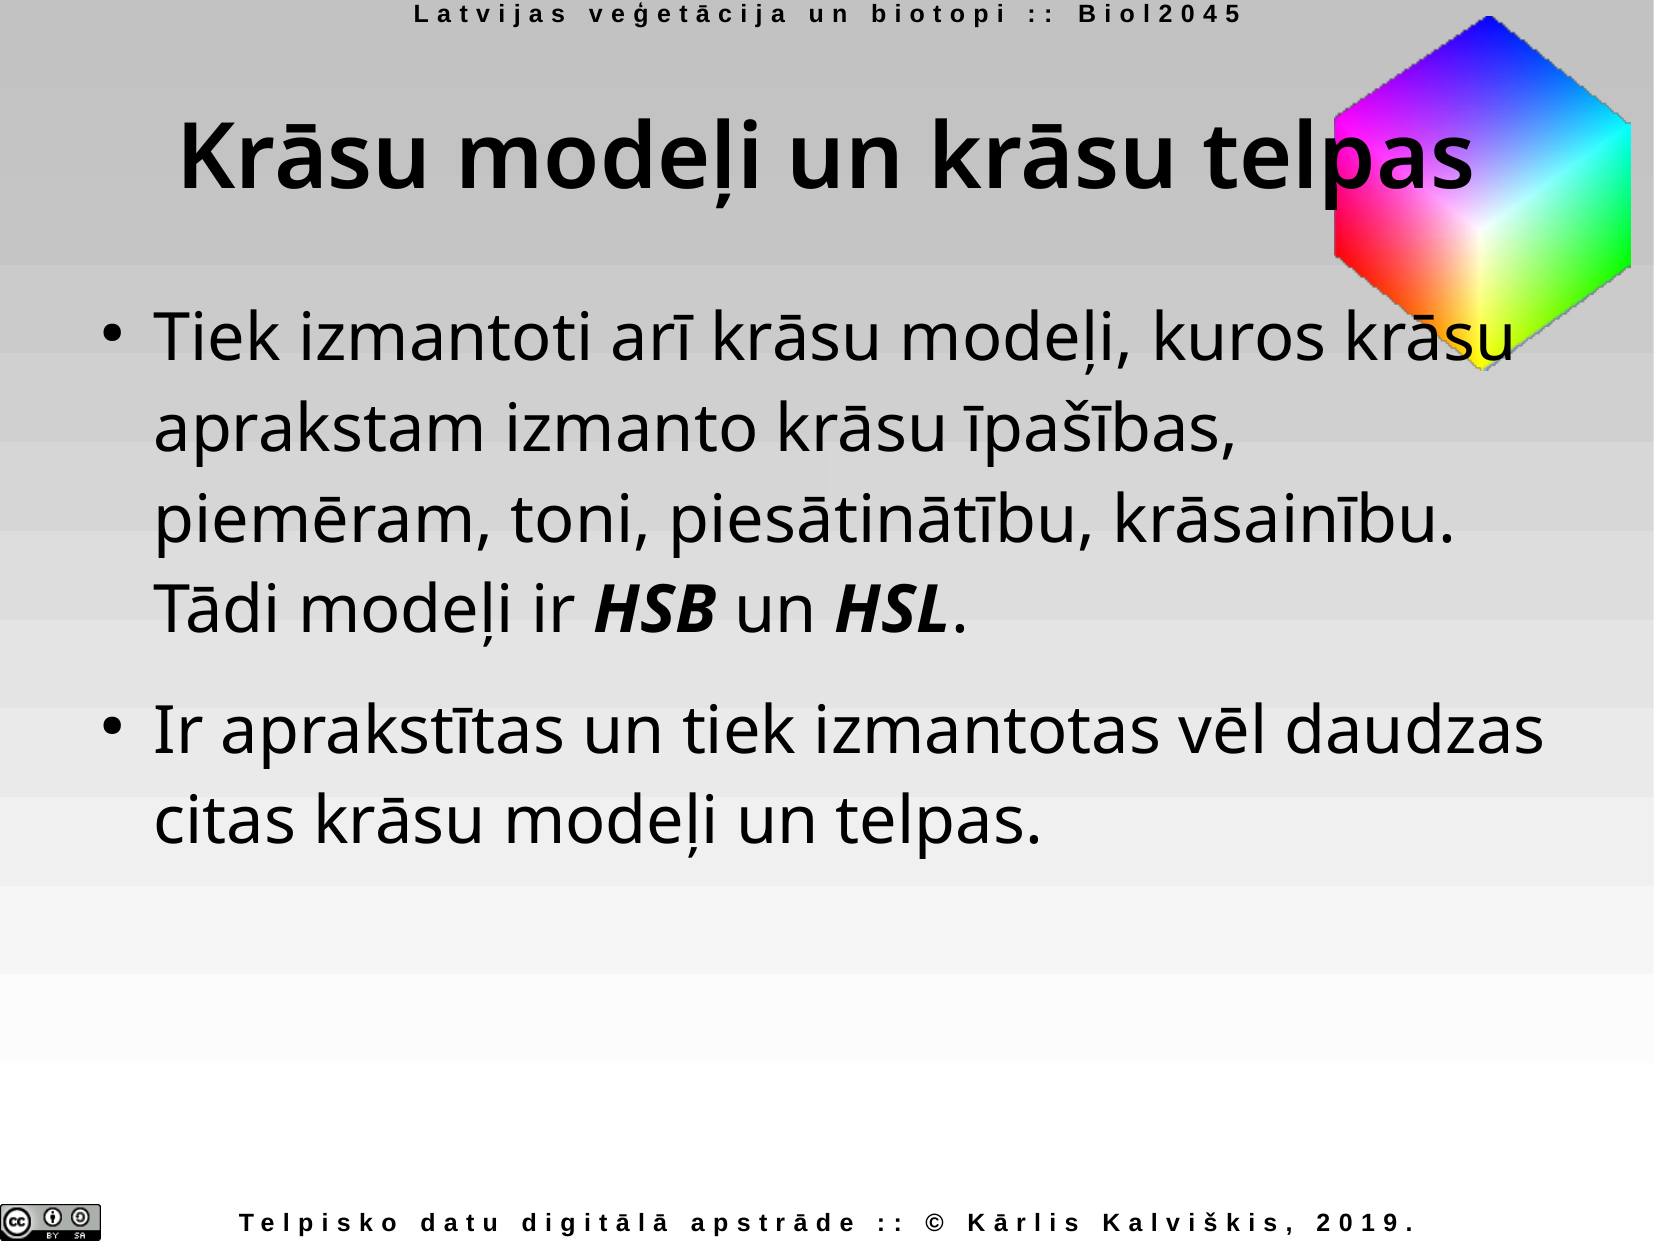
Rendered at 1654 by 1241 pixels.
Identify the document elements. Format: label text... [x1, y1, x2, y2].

list Tiek izmantoti arī krāsu modeļi, kuros krāsu aprakstam izmanto krāsu īpašības, piemēram, toni, piesātinātību, krāsainību. Tādi modeļi ir HSB un HSL. Ir aprakstītas un tiek izmantotas vēl daudzas citas krāsu modeļi un telpas. [82, 289, 1571, 1113]
picture [0, 0, 1654, 1241]
title Krāsu modeļi un krāsu telpas [29, 49, 1625, 258]
